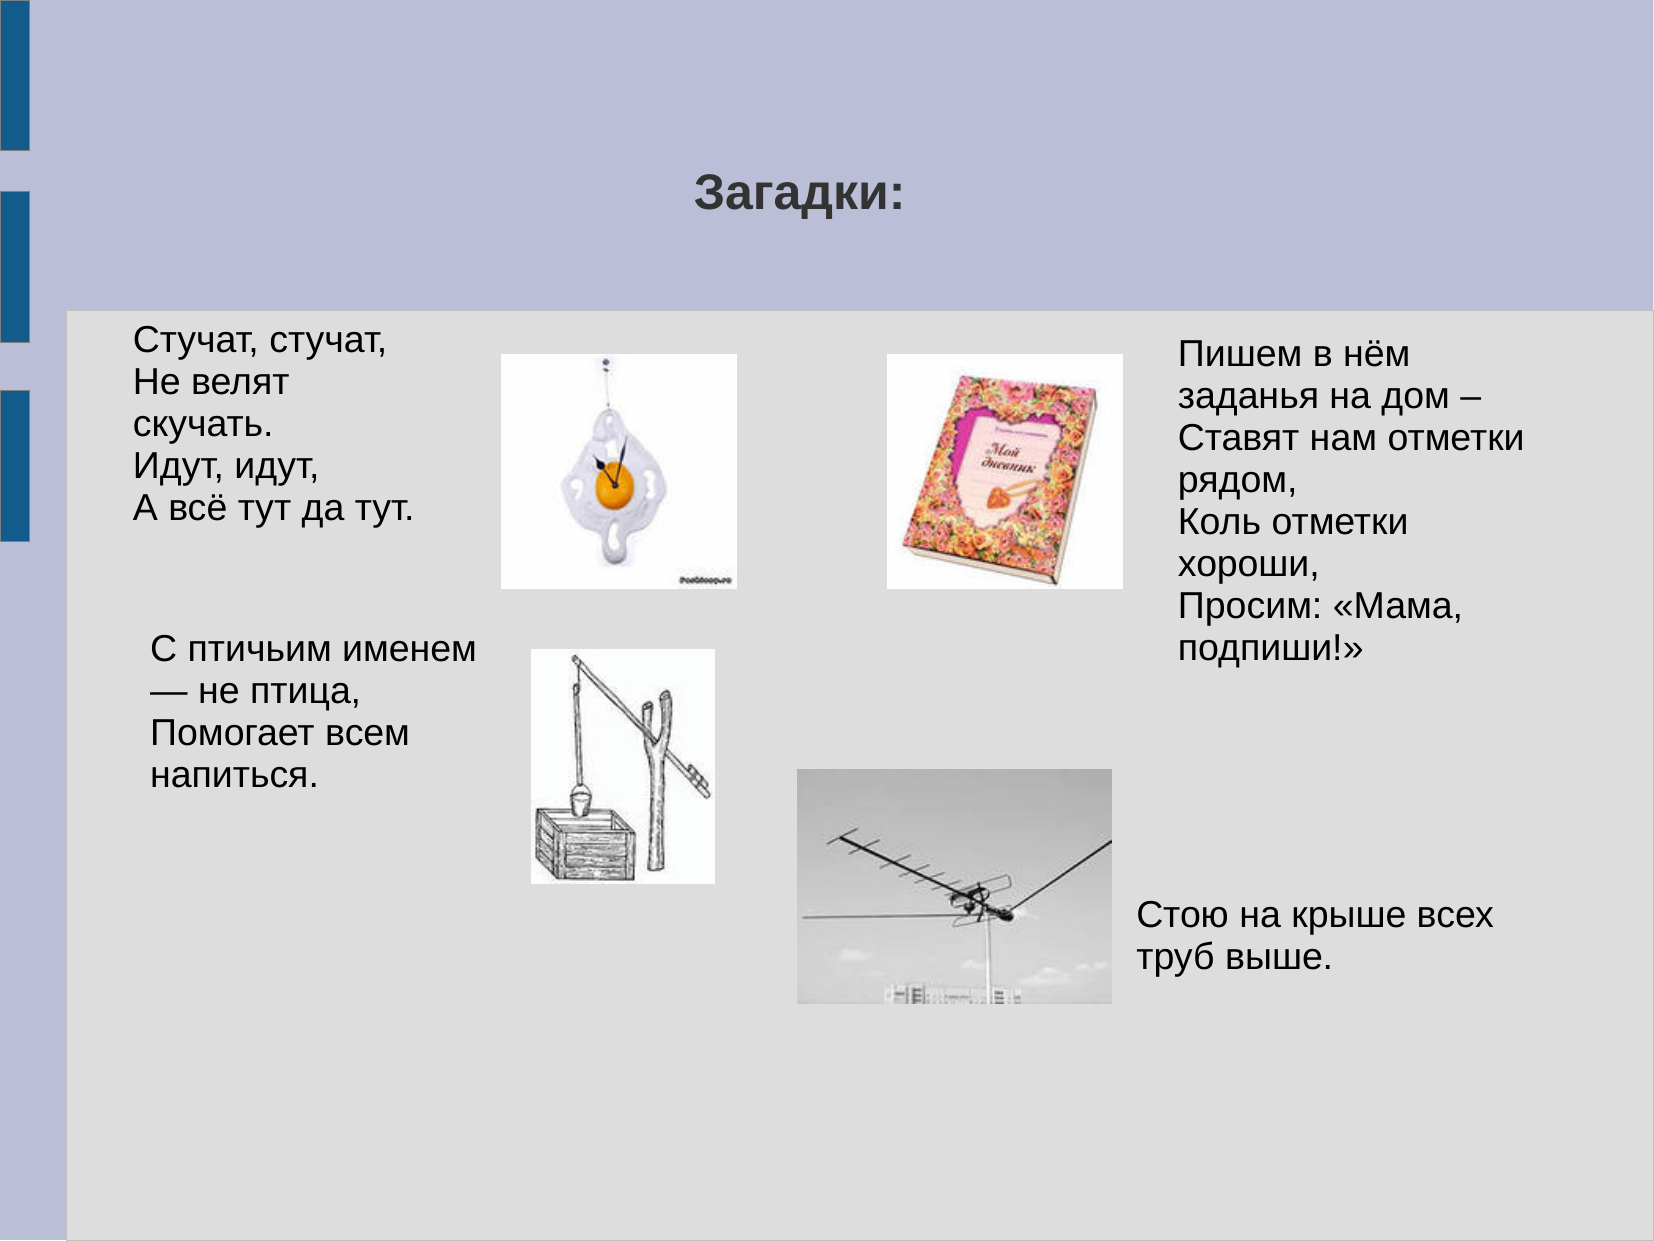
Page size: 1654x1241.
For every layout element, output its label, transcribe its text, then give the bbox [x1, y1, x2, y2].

picture [501, 354, 737, 589]
picture [531, 649, 715, 884]
text_box Стучат, стучат, Не велят скучать. Идут, идут, А всё тут да тут. [118, 310, 443, 621]
picture [797, 769, 1112, 1004]
text_box С птичьим именем — не птица, Помогает всем напиться. [135, 620, 532, 846]
text_box Пишем в нём заданья на дом – Ставят нам отметки рядом, Коль отметки хороши, Просим: «Мама, подпиши!» [1163, 324, 1565, 704]
title Загадки: [93, 88, 1506, 296]
picture [887, 354, 1123, 589]
text_box Стою на крыше всех труб выше. [1121, 885, 1536, 1027]
